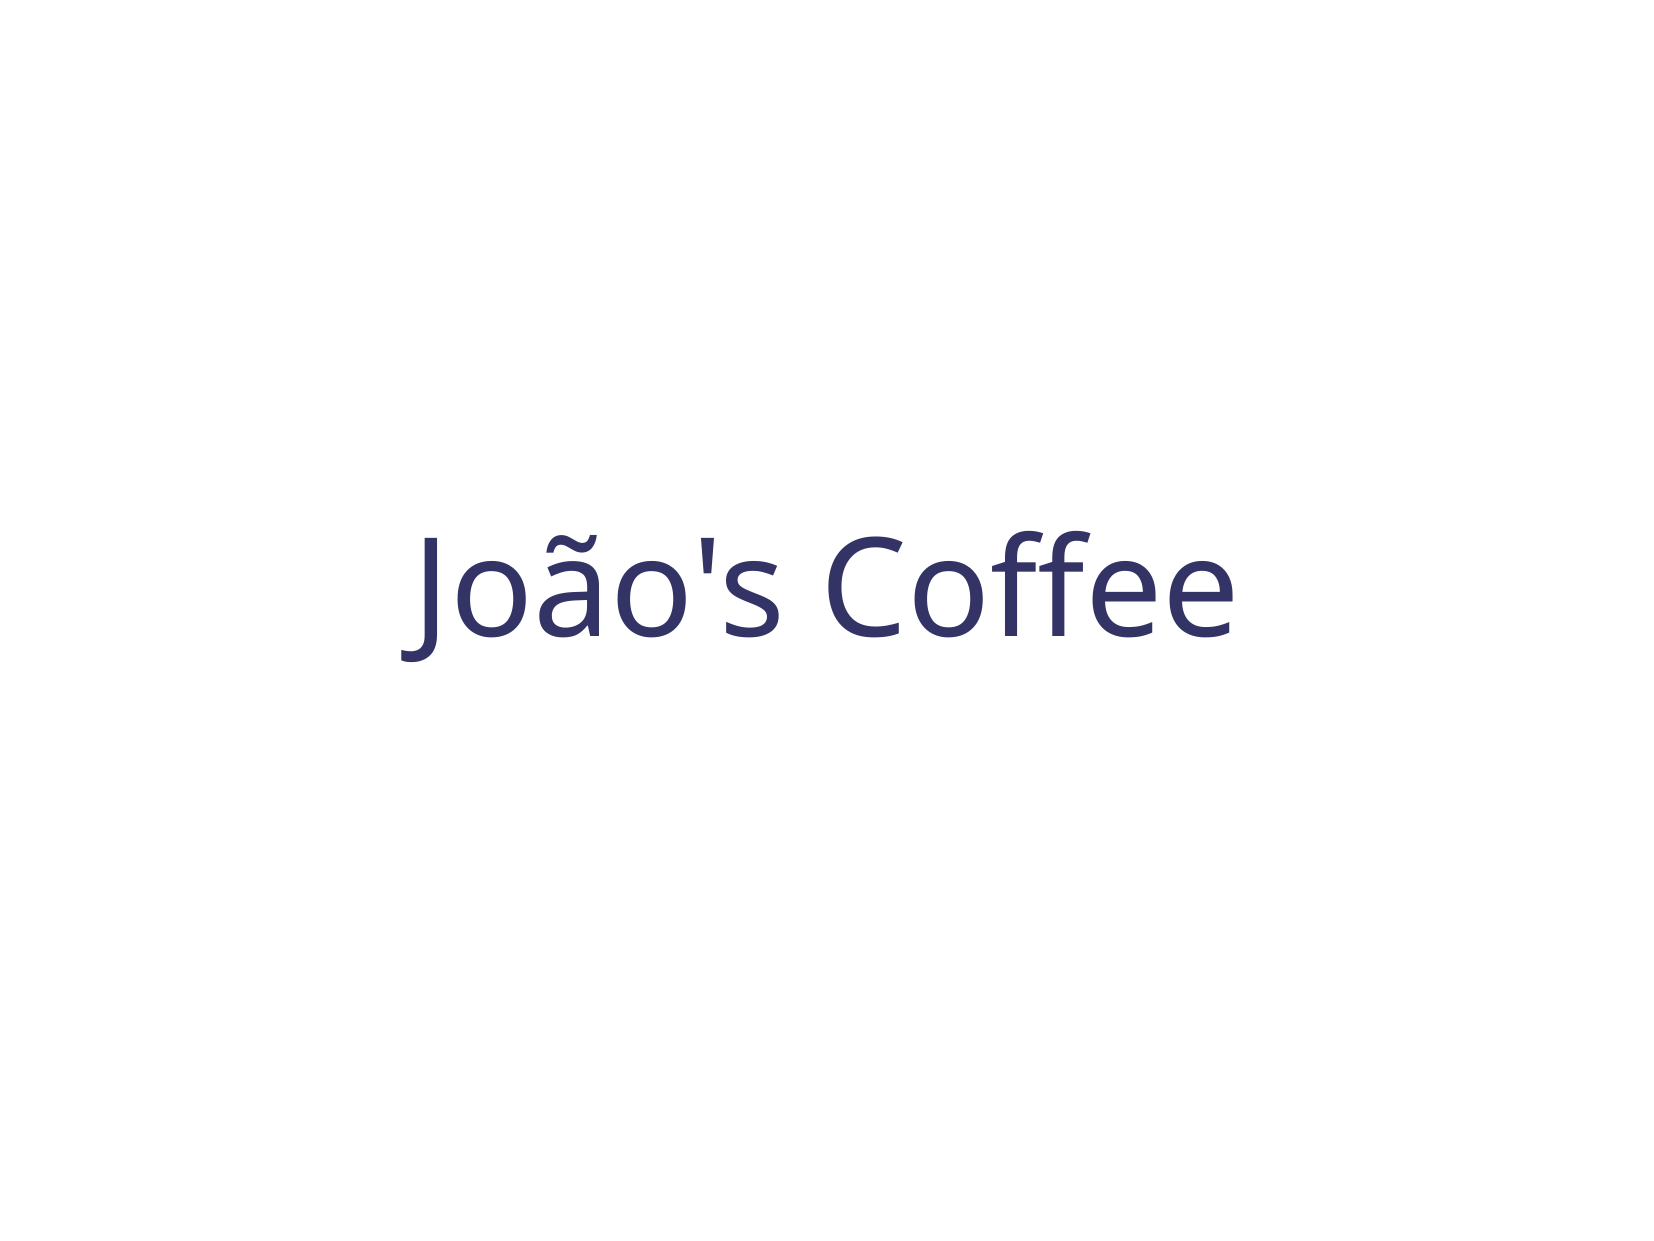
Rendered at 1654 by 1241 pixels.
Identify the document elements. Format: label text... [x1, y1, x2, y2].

title João's Coffee [59, 486, 1595, 680]
